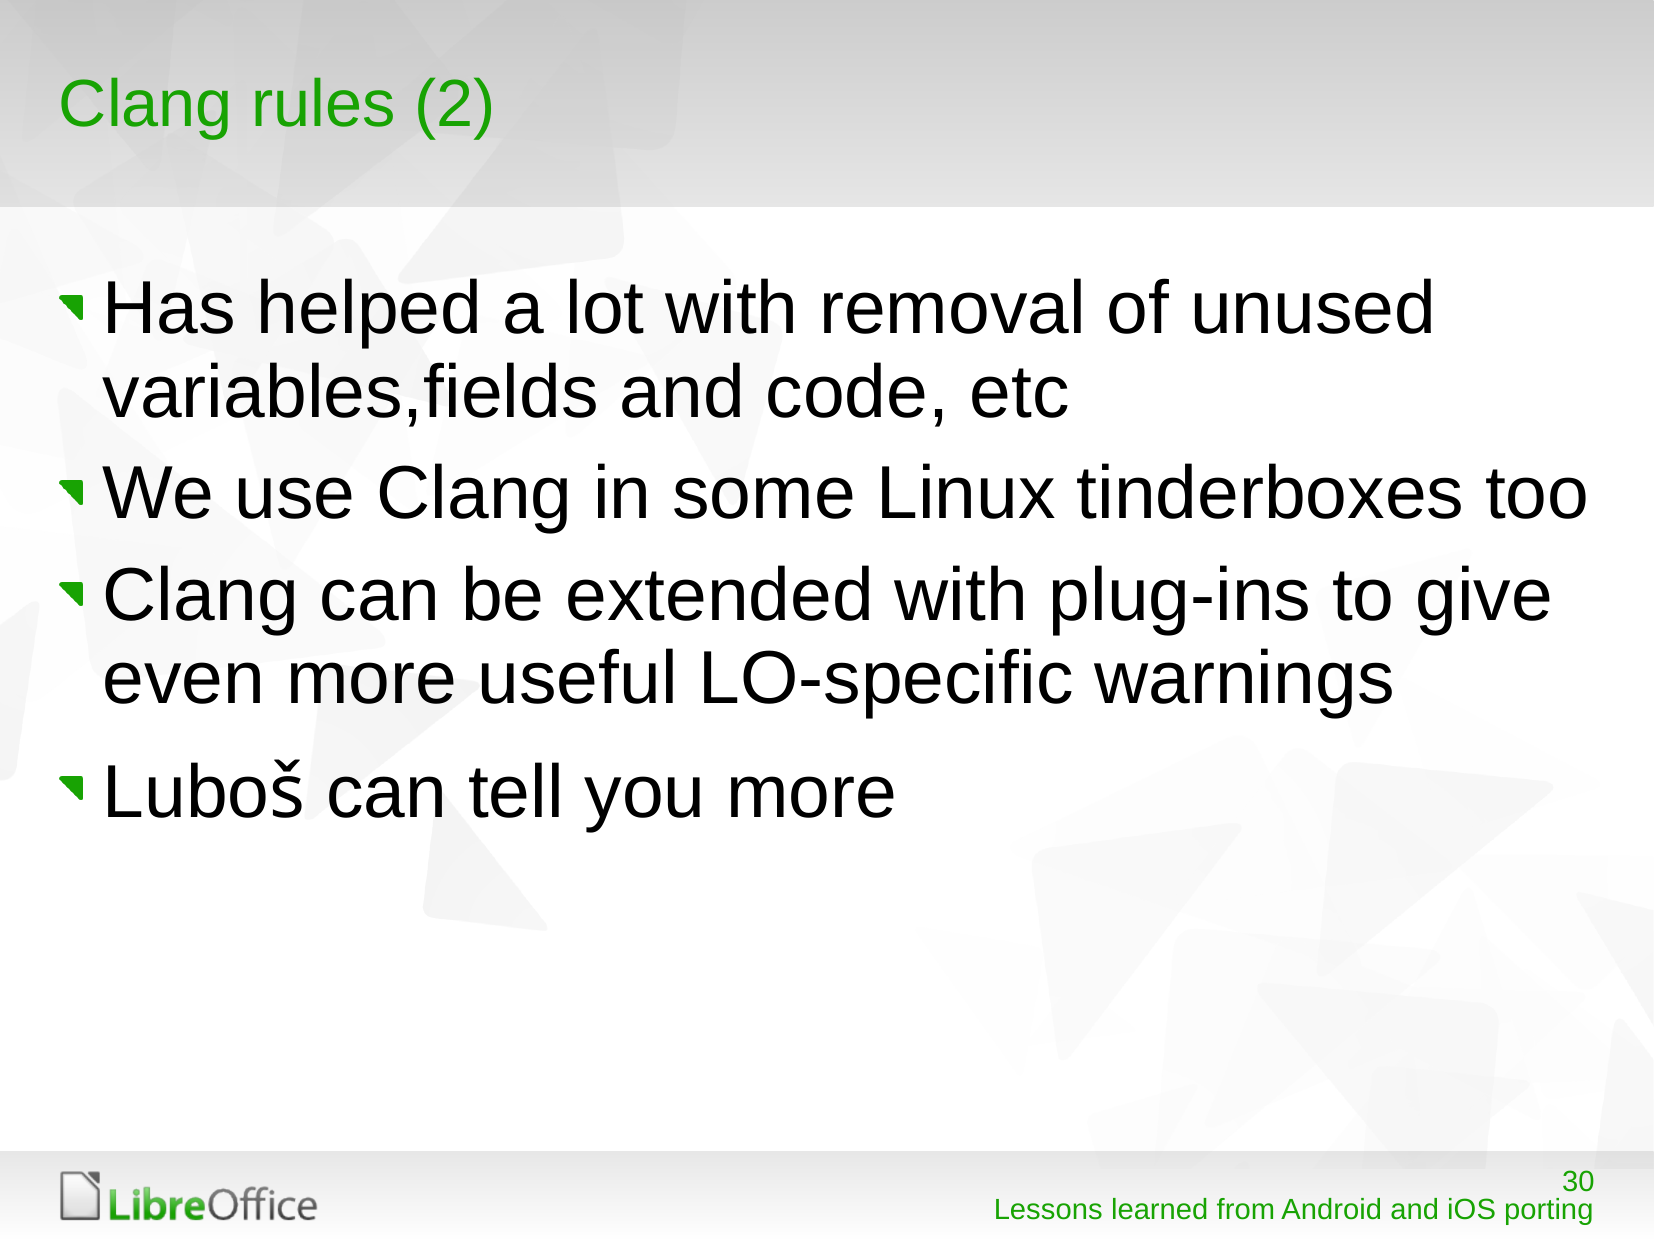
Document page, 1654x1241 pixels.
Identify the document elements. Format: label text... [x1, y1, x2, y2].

picture [0, 0, 783, 931]
picture [41, 1152, 337, 1240]
picture [915, 548, 1654, 1169]
list Has helped a lot with removal of unused variables,fields and code, etc We use Clang in some Linux tinderboxes too Clang can be extended with plug-ins to give even more useful LO-specific warnings Luboš can tell you more [59, 265, 1595, 1114]
title Clang rules (2) [59, 29, 1595, 178]
